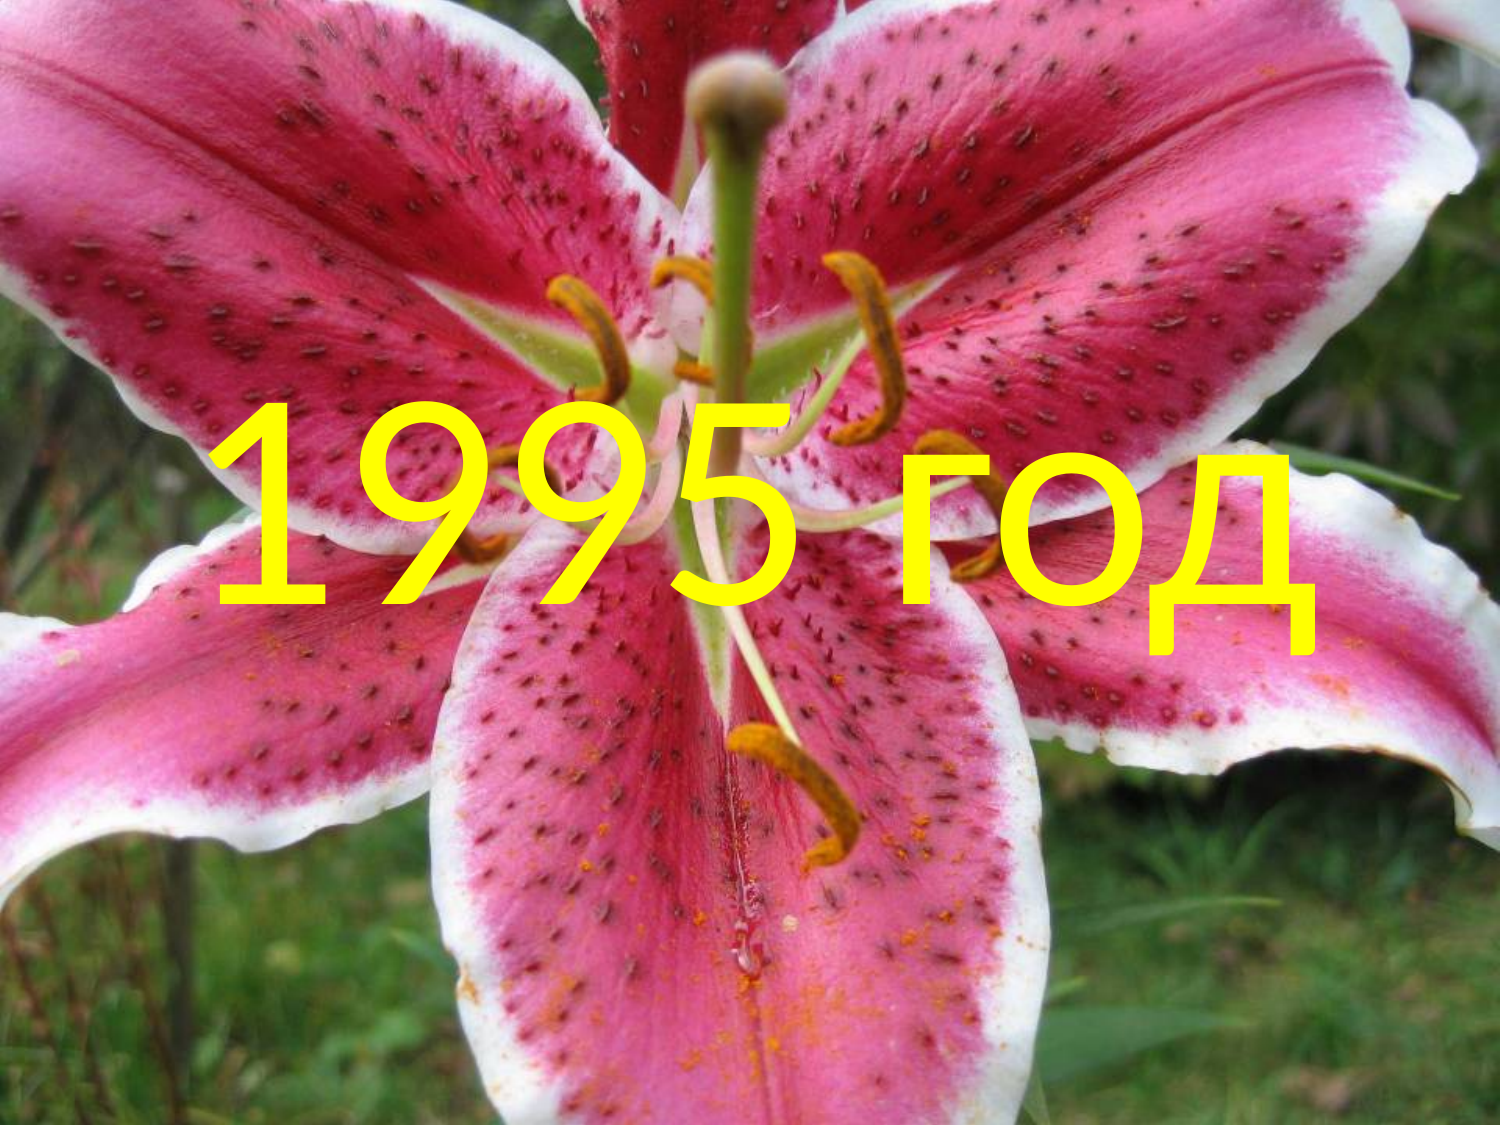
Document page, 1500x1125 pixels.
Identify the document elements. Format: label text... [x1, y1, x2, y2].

picture [0, 0, 1500, 1125]
title 1995 год [76, 349, 1427, 668]
